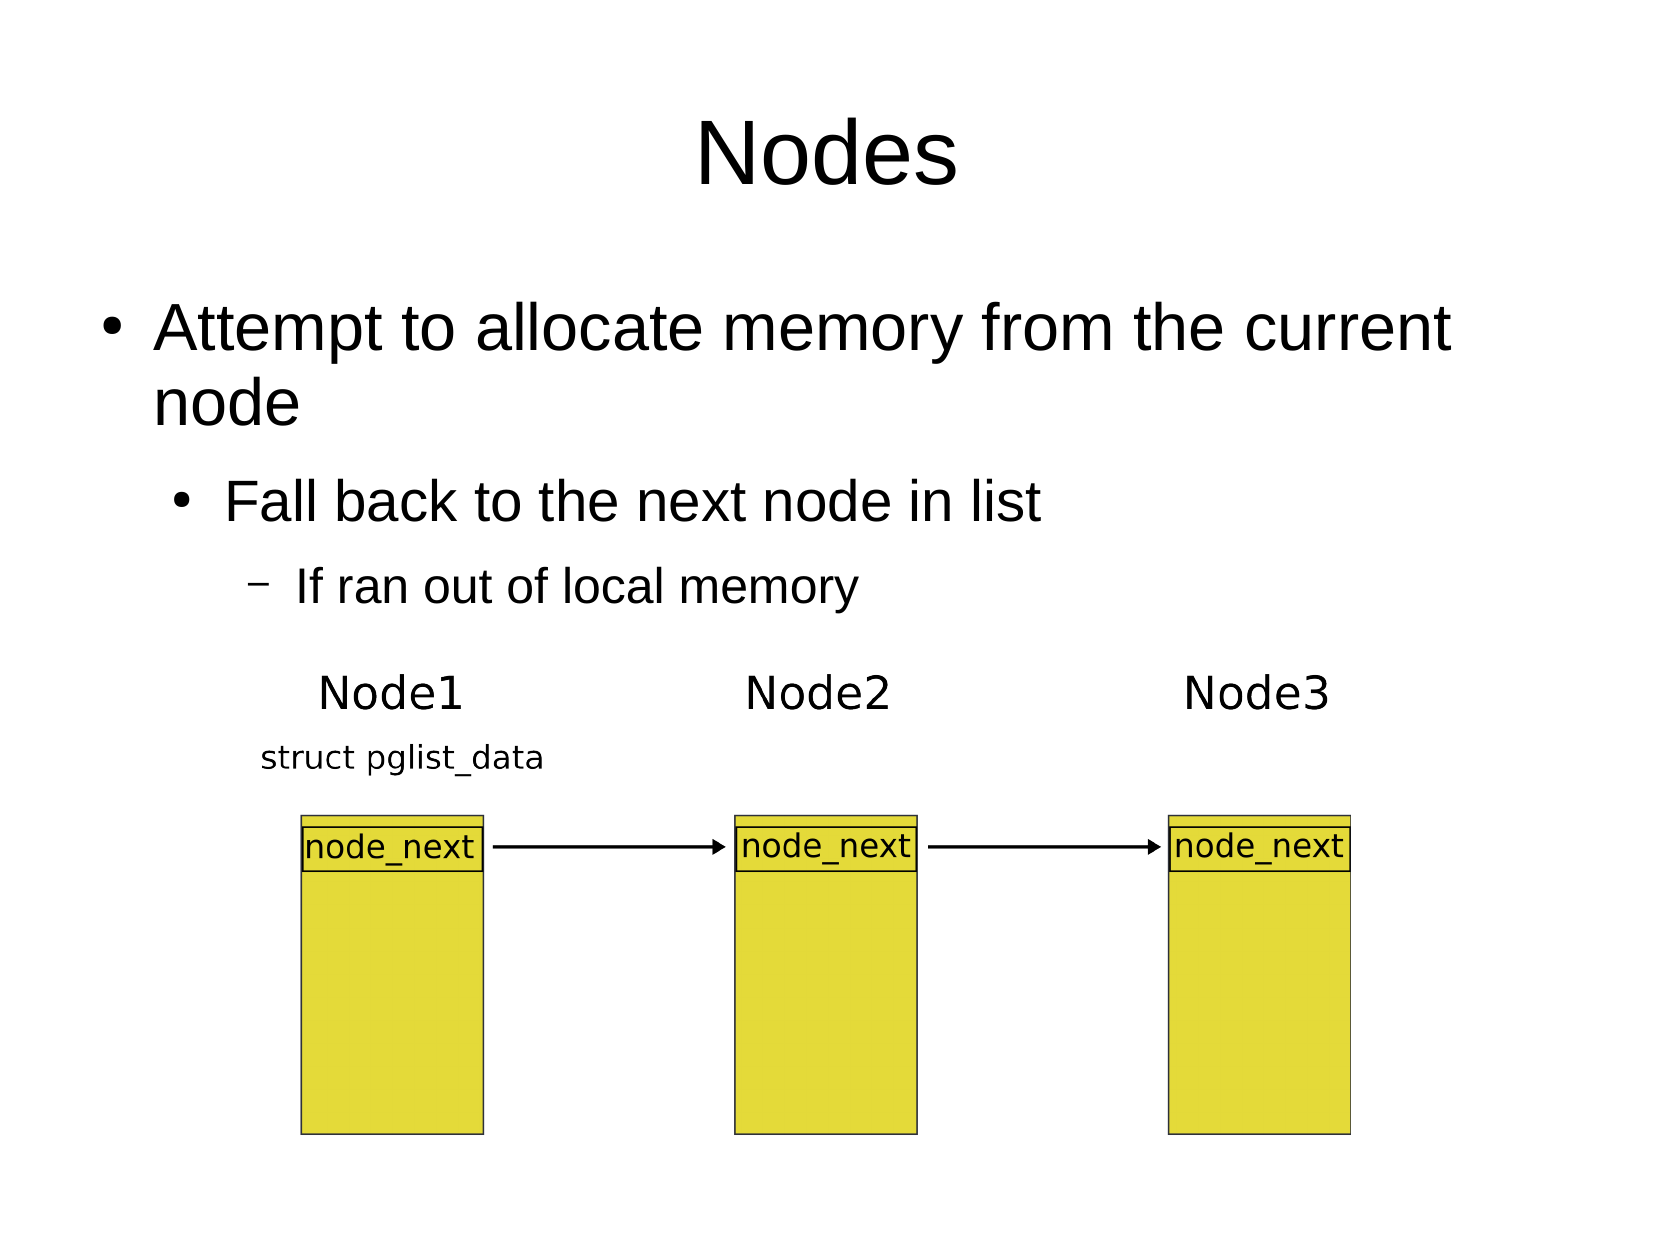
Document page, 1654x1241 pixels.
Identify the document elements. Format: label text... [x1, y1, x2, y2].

picture [262, 674, 1351, 1136]
title Nodes [82, 49, 1571, 257]
list Attempt to allocate memory from the current node Fall back to the next node in list If ran out of local memory [82, 290, 1571, 1010]
